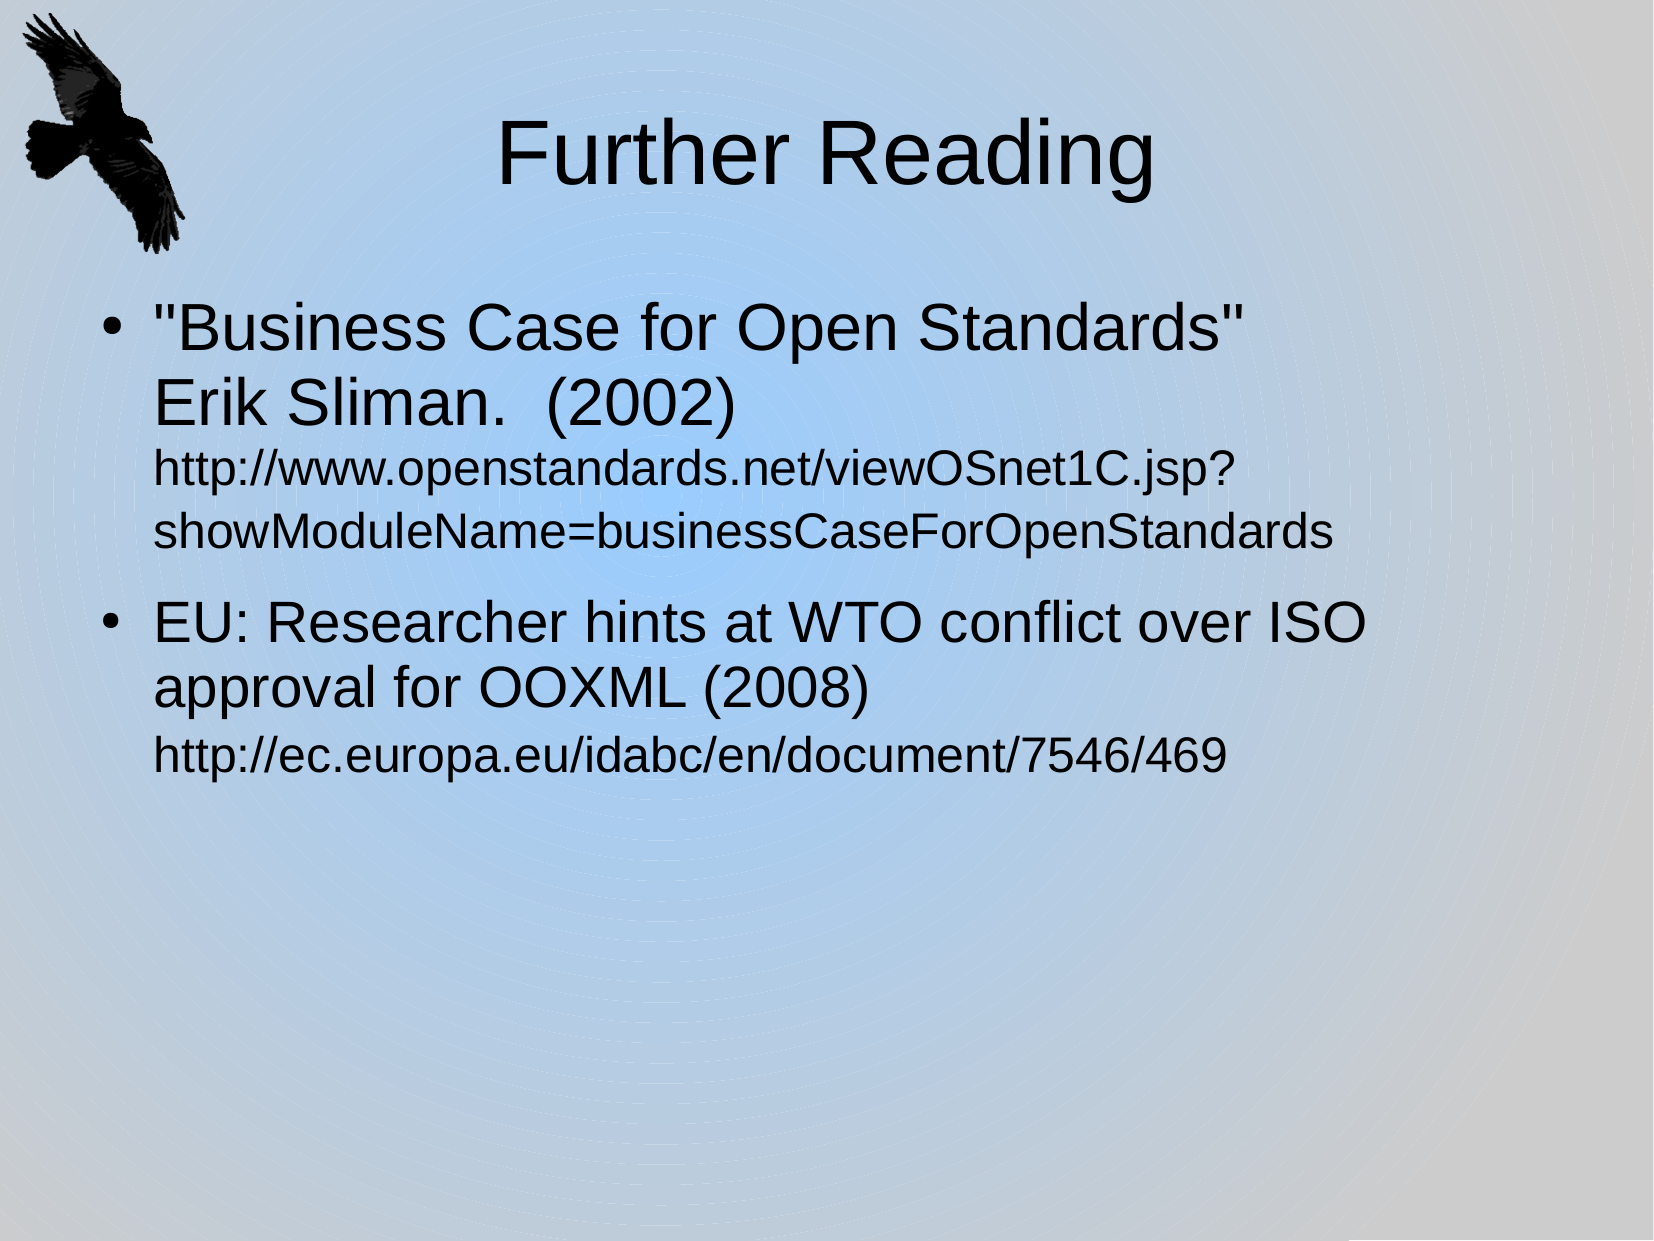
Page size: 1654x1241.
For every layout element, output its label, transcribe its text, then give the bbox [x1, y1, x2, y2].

list "Business Case for Open Standards" Erik Sliman. (2002) http://www.openstandards.net/viewOSnet1C.jsp?showModuleName=businessCaseForOpenStandards EU: Researcher hints at WTO conflict over ISO approval for OOXML (2008) http://ec.europa.eu/idabc/en/document/7546/469 [82, 290, 1571, 1109]
title Further Reading [82, 49, 1571, 257]
picture [11, 12, 188, 256]
